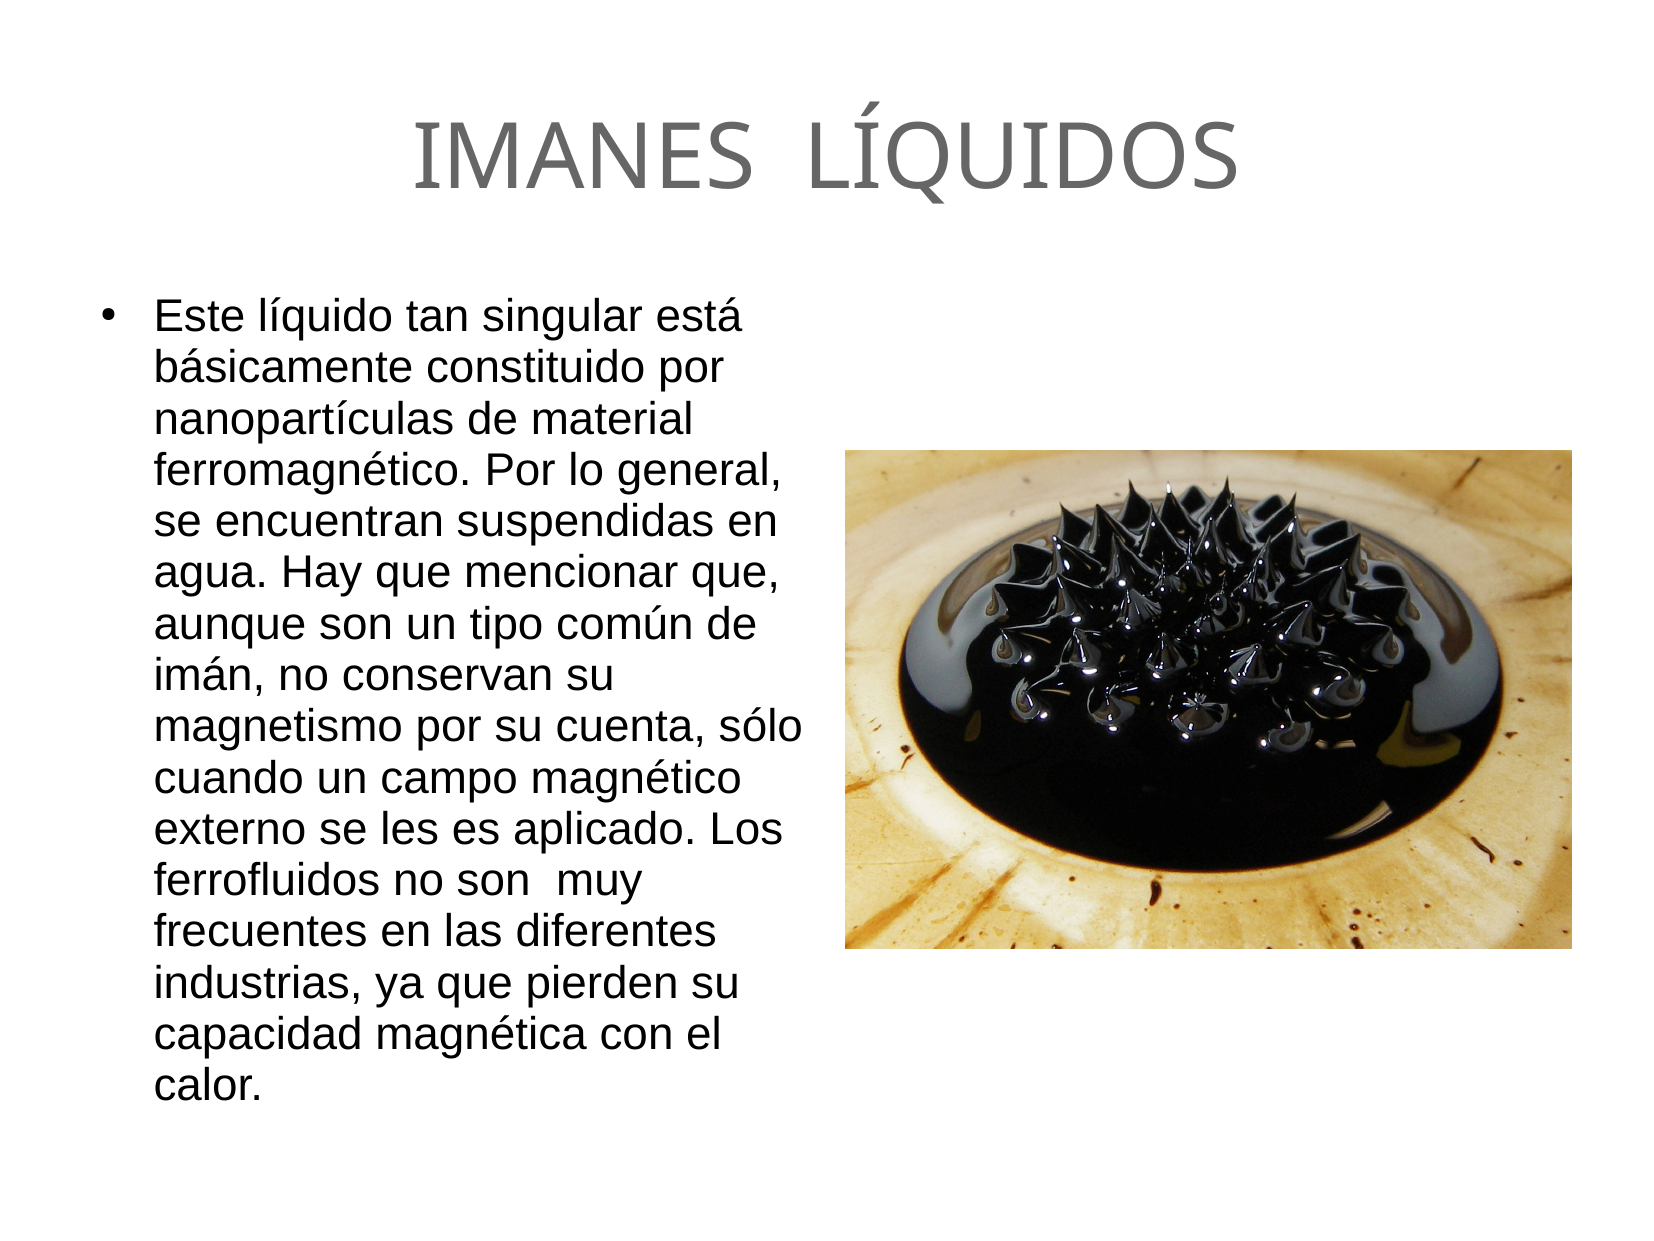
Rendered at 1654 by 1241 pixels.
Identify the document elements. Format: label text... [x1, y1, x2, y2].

title IMANES LÍQUIDOS [82, 49, 1571, 257]
picture [845, 450, 1572, 949]
list Este líquido tan singular está básicamente constituido por nanopartículas de material ferromagnético. Por lo general, se encuentran suspendidas en agua. Hay que mencionar que, aunque son un tipo común de imán, no conservan su magnetismo por su cuenta, sólo cuando un campo magnético externo se les es aplicado. Los ferrofluidos no son muy frecuentes en las diferentes industrias, ya que pierden su capacidad magnética con el calor. [82, 290, 809, 1109]
